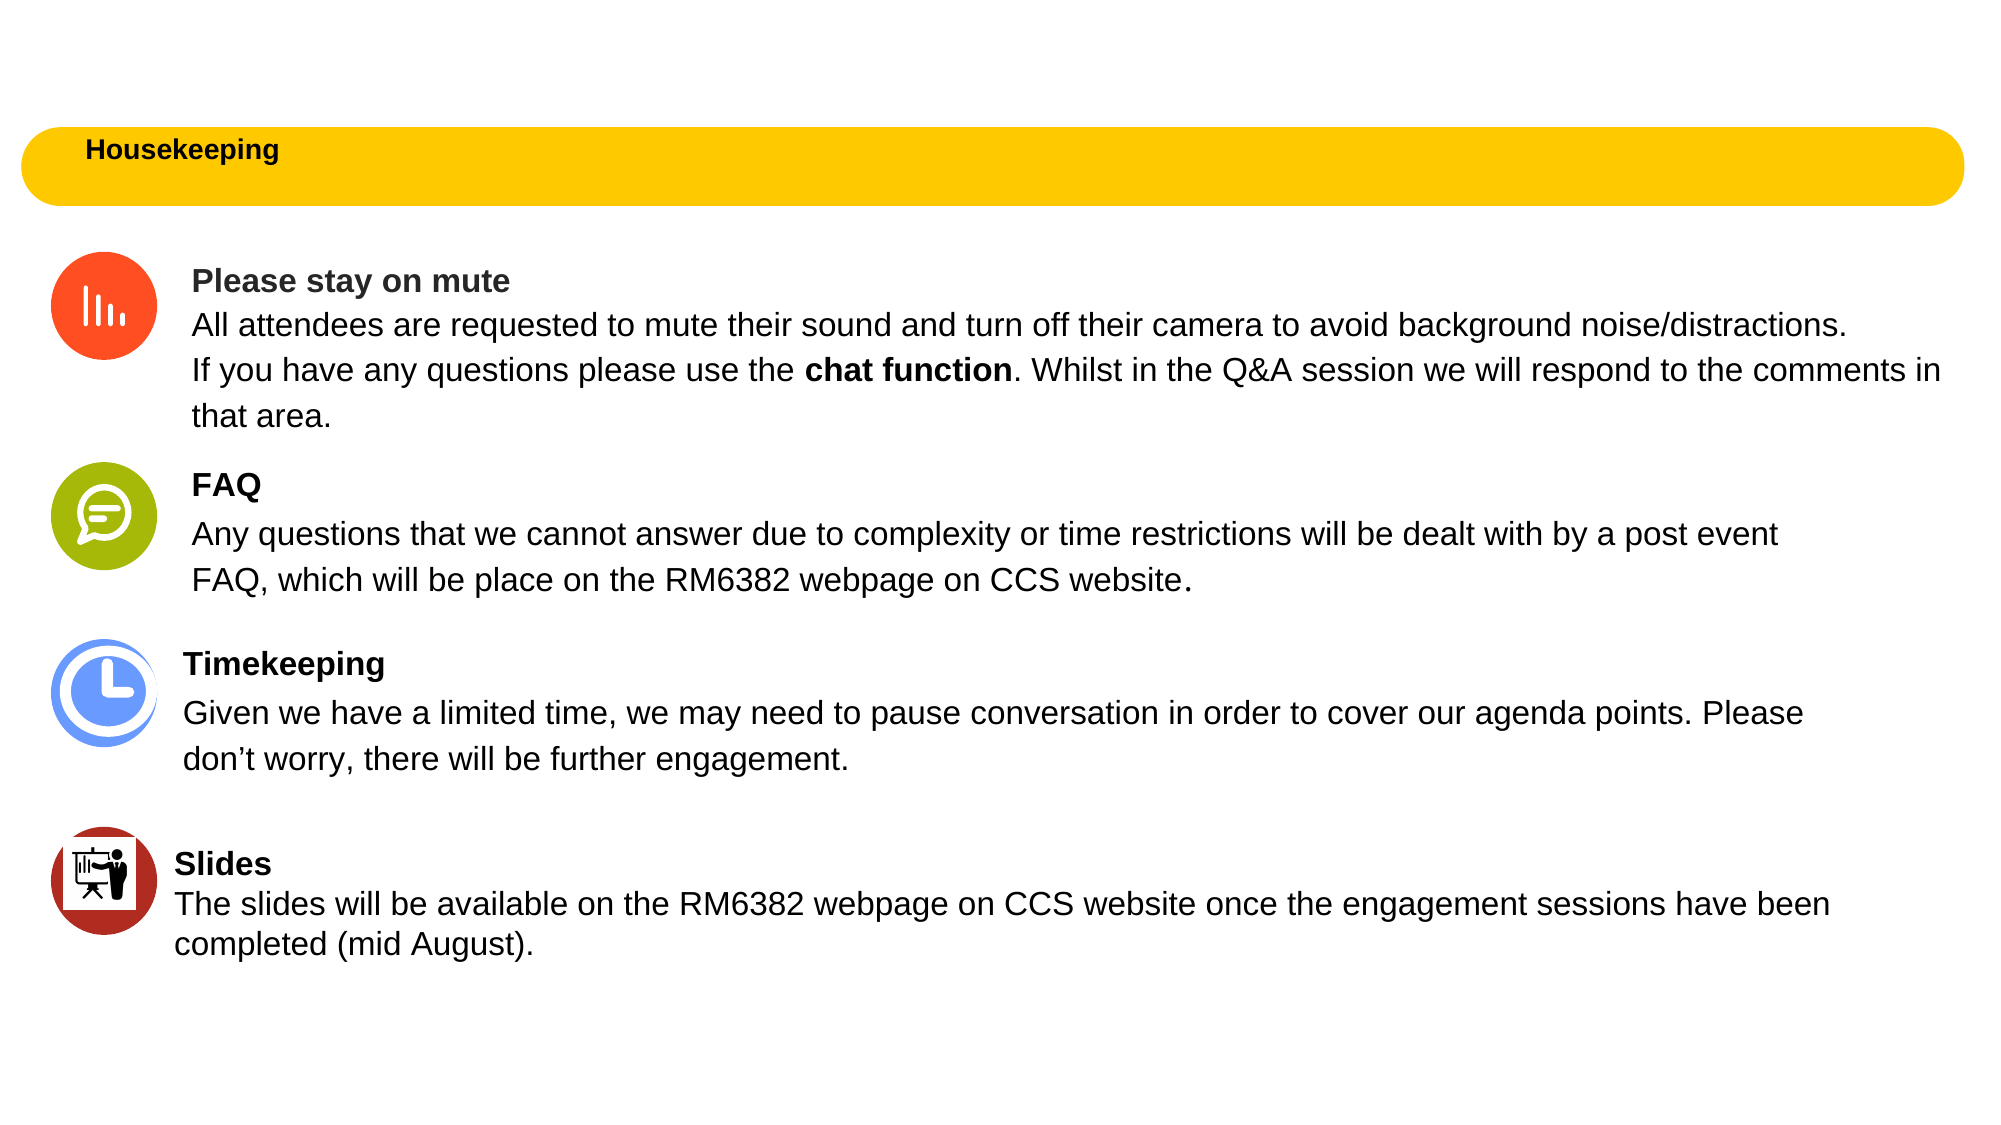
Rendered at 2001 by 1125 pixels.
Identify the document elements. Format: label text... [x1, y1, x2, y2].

text_box [50, 826, 158, 935]
text_box All attendees are requested to mute their sound and turn off their camera to avoid background noise/distractions. If you have any questions please use the chat function. Whilst in the Q&A session we will respond to the comments in that area. [187, 294, 1962, 433]
text_box Any questions that we cannot answer due to complexity or time restrictions will be dealt with by a post event FAQ, which will be place on the RM6382 webpage on CCS website. [187, 504, 1862, 596]
text_box FAQ [187, 460, 360, 504]
text_box [50, 251, 158, 360]
text_box [50, 462, 158, 571]
text_box Given we have a limited time, we may need to pause conversation in order to cover our agenda points. Please don’t worry, there will be further engagement. [178, 682, 1836, 774]
text_box Slides The slides will be available on the RM6382 webpage on CCS website once the engagement sessions have been completed (mid August). [159, 827, 1912, 965]
text_box Timekeeping [178, 639, 744, 682]
picture [63, 837, 136, 910]
text_box Please stay on mute [187, 256, 728, 294]
title Housekeeping [65, 113, 1638, 186]
text_box [50, 639, 158, 748]
